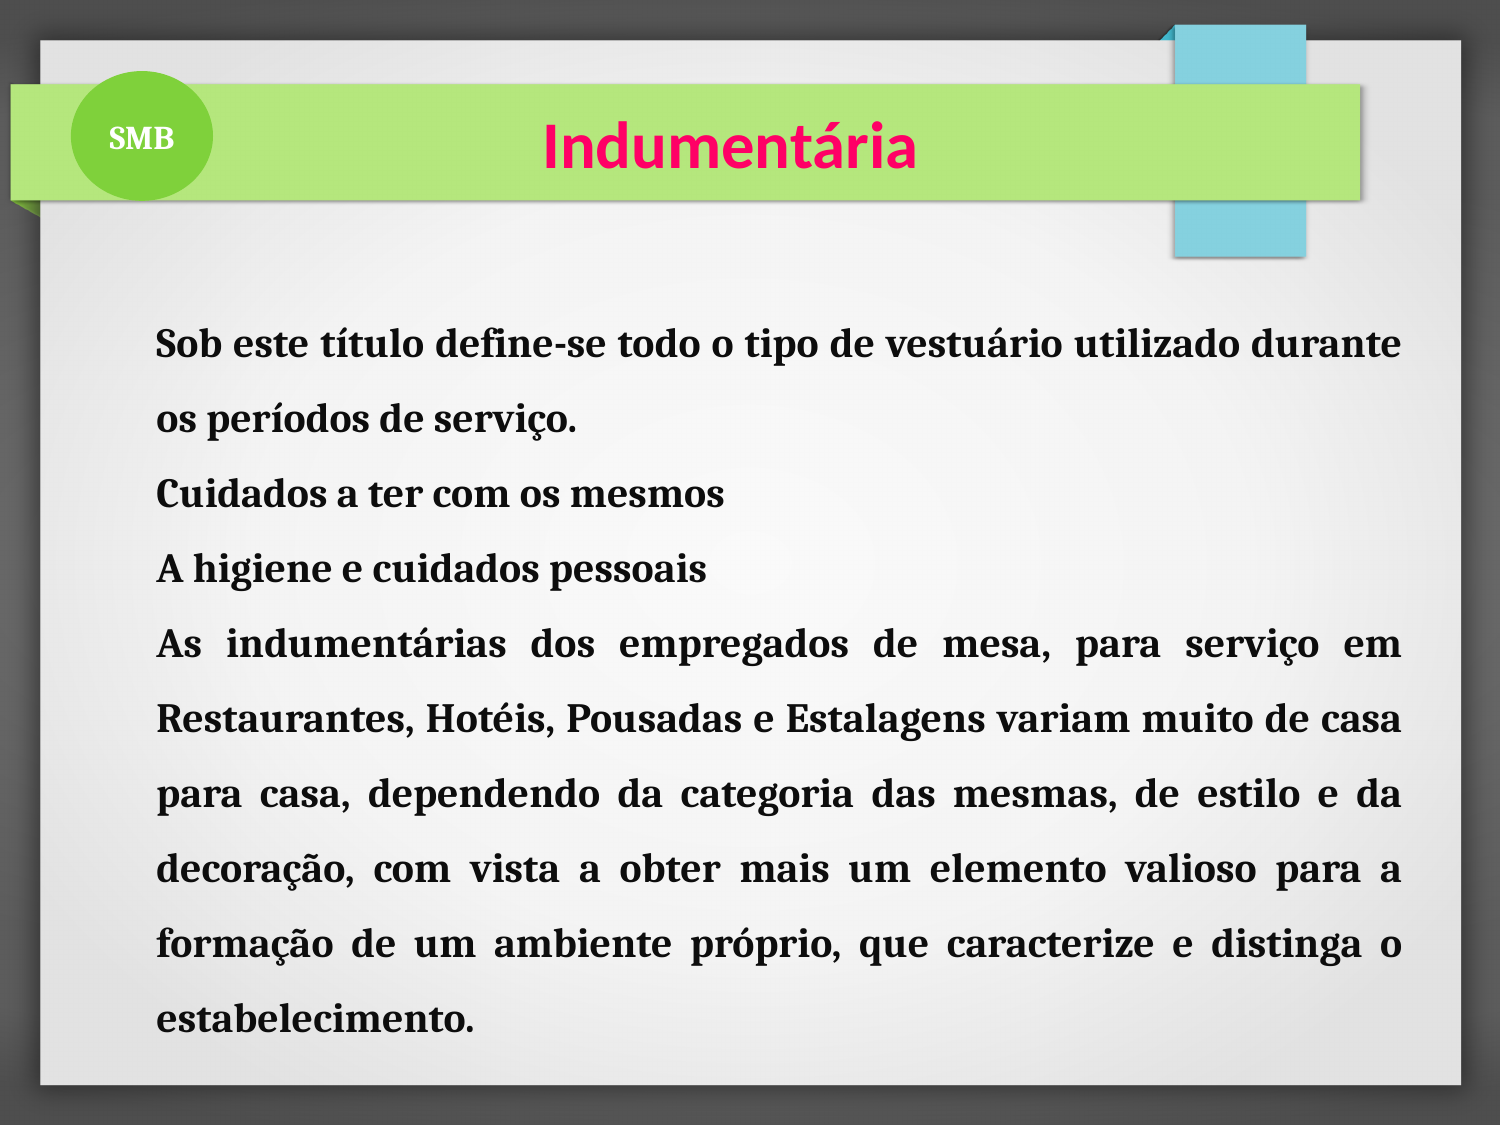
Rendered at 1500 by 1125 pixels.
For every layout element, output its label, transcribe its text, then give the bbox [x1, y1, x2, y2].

text_box Sob este título define-se todo o tipo de vestuário utilizado durante os períodos de serviço. Cuidados a ter com os mesmos A higiene e cuidados pessoais As indumentárias dos empregados de mesa, para serviço em Restaurantes, Hotéis, Pousadas e Estalagens variam muito de casa para casa, dependendo da categoria das mesmas, de estilo e da decoração, com vista a obter mais um elemento valioso para a formação de um ambiente próprio, que caracterize e distinga o estabelecimento. [141, 283, 1418, 1049]
text_box Indumentária [236, 94, 1241, 190]
text_box SMB [70, 71, 214, 201]
picture [0, 0, 1500, 1125]
